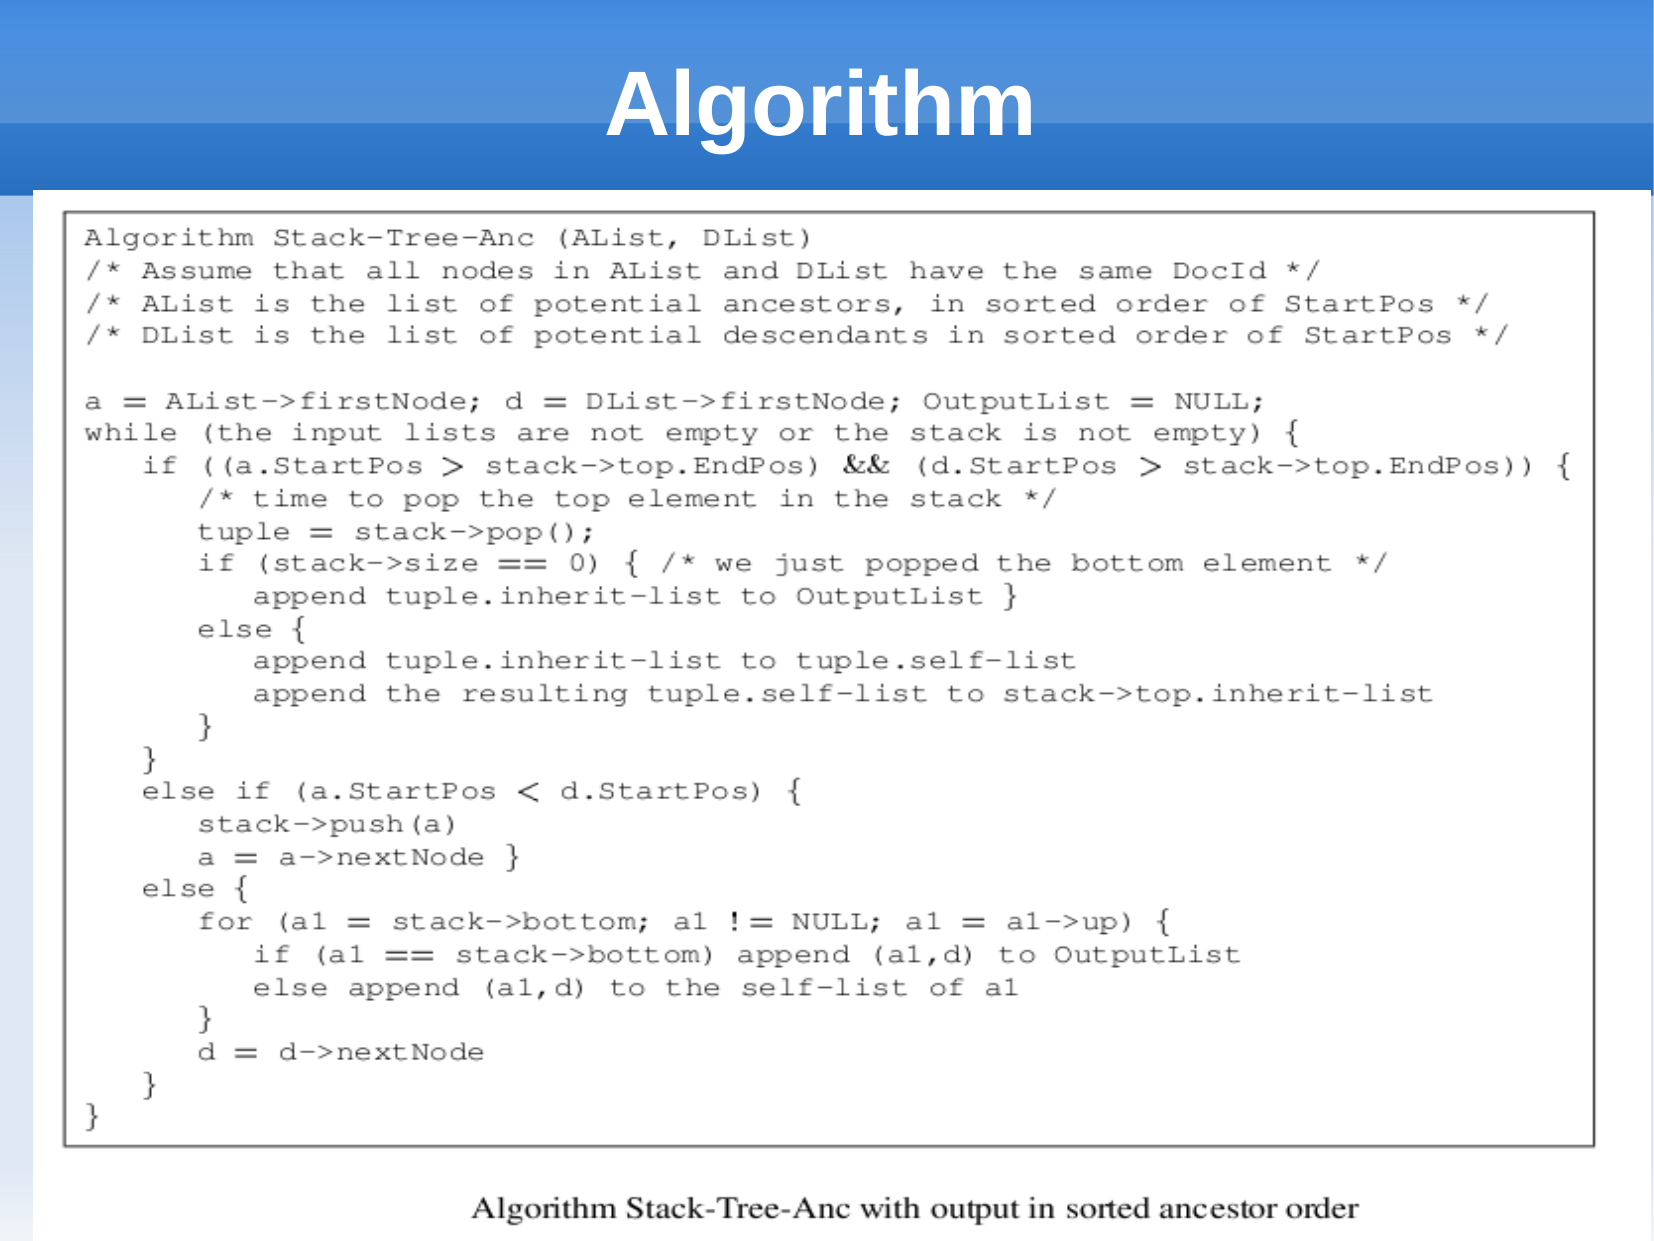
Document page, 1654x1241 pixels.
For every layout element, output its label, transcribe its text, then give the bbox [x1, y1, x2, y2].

title Algorithm [76, 7, 1565, 190]
picture [0, 0, 1654, 1241]
